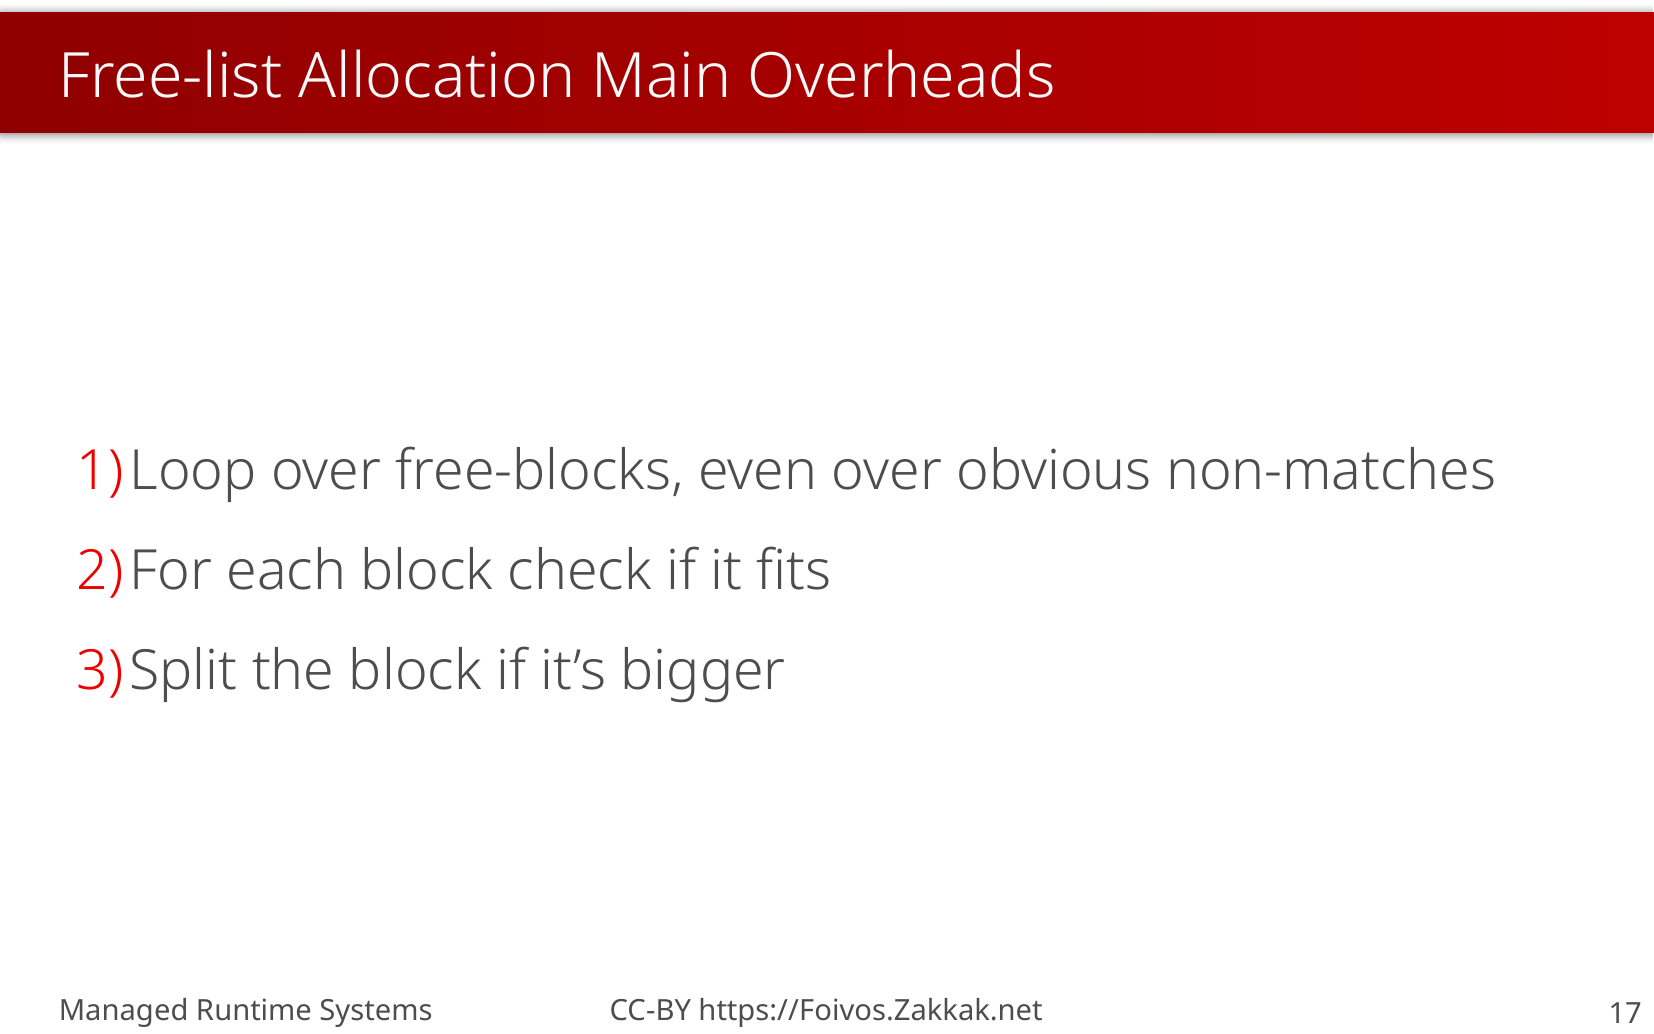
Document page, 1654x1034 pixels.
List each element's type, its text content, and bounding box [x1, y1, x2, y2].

list Loop over free-blocks, even over obvious non-matches For each block check if it fits Split the block if it’s bigger [58, 177, 1594, 960]
title Free-list Allocation Main Overheads [58, 7, 1329, 139]
